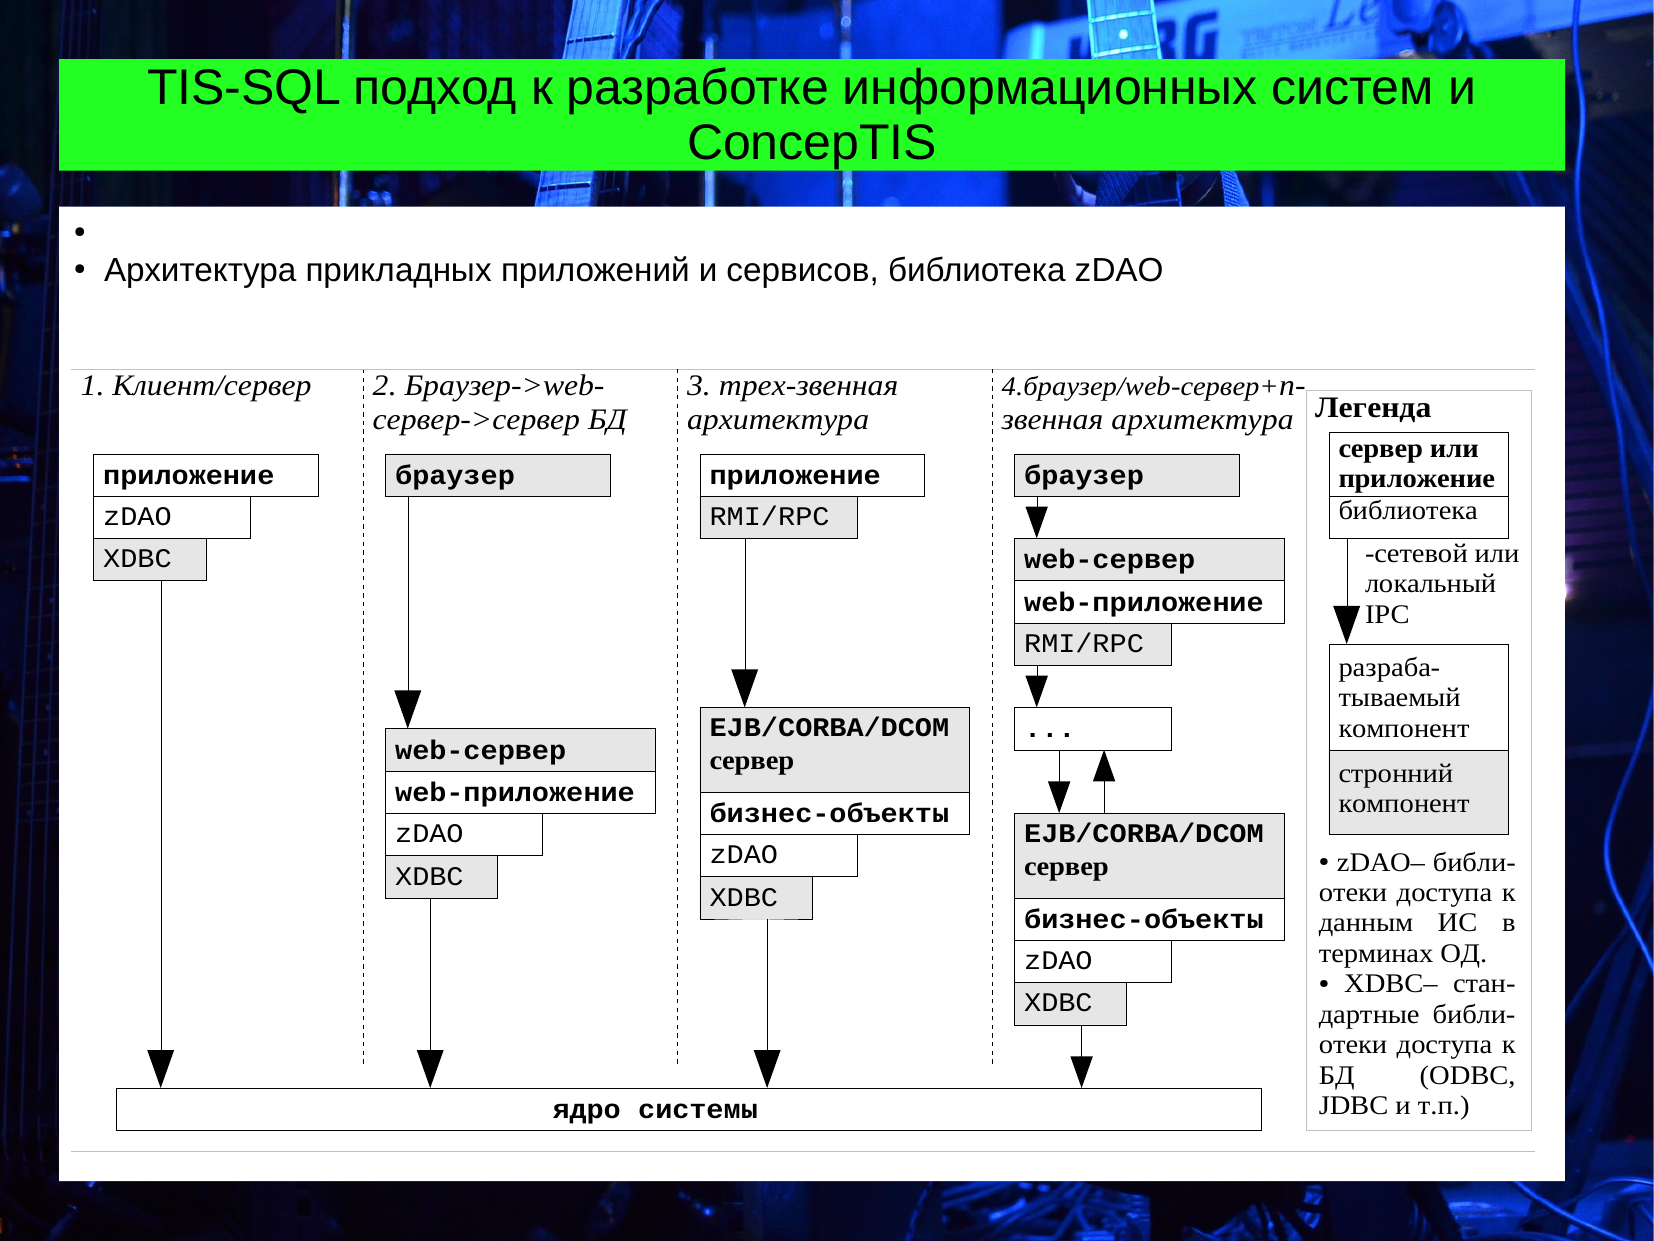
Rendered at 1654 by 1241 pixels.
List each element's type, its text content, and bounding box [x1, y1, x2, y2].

text_box Архитектура прикладных приложений и сервисов, библиотека zDAO [59, 206, 1565, 1182]
title TIS-SQL подход к разработке информационных систем и ConcepTIS [59, 59, 1566, 171]
picture [0, 0, 1654, 1241]
